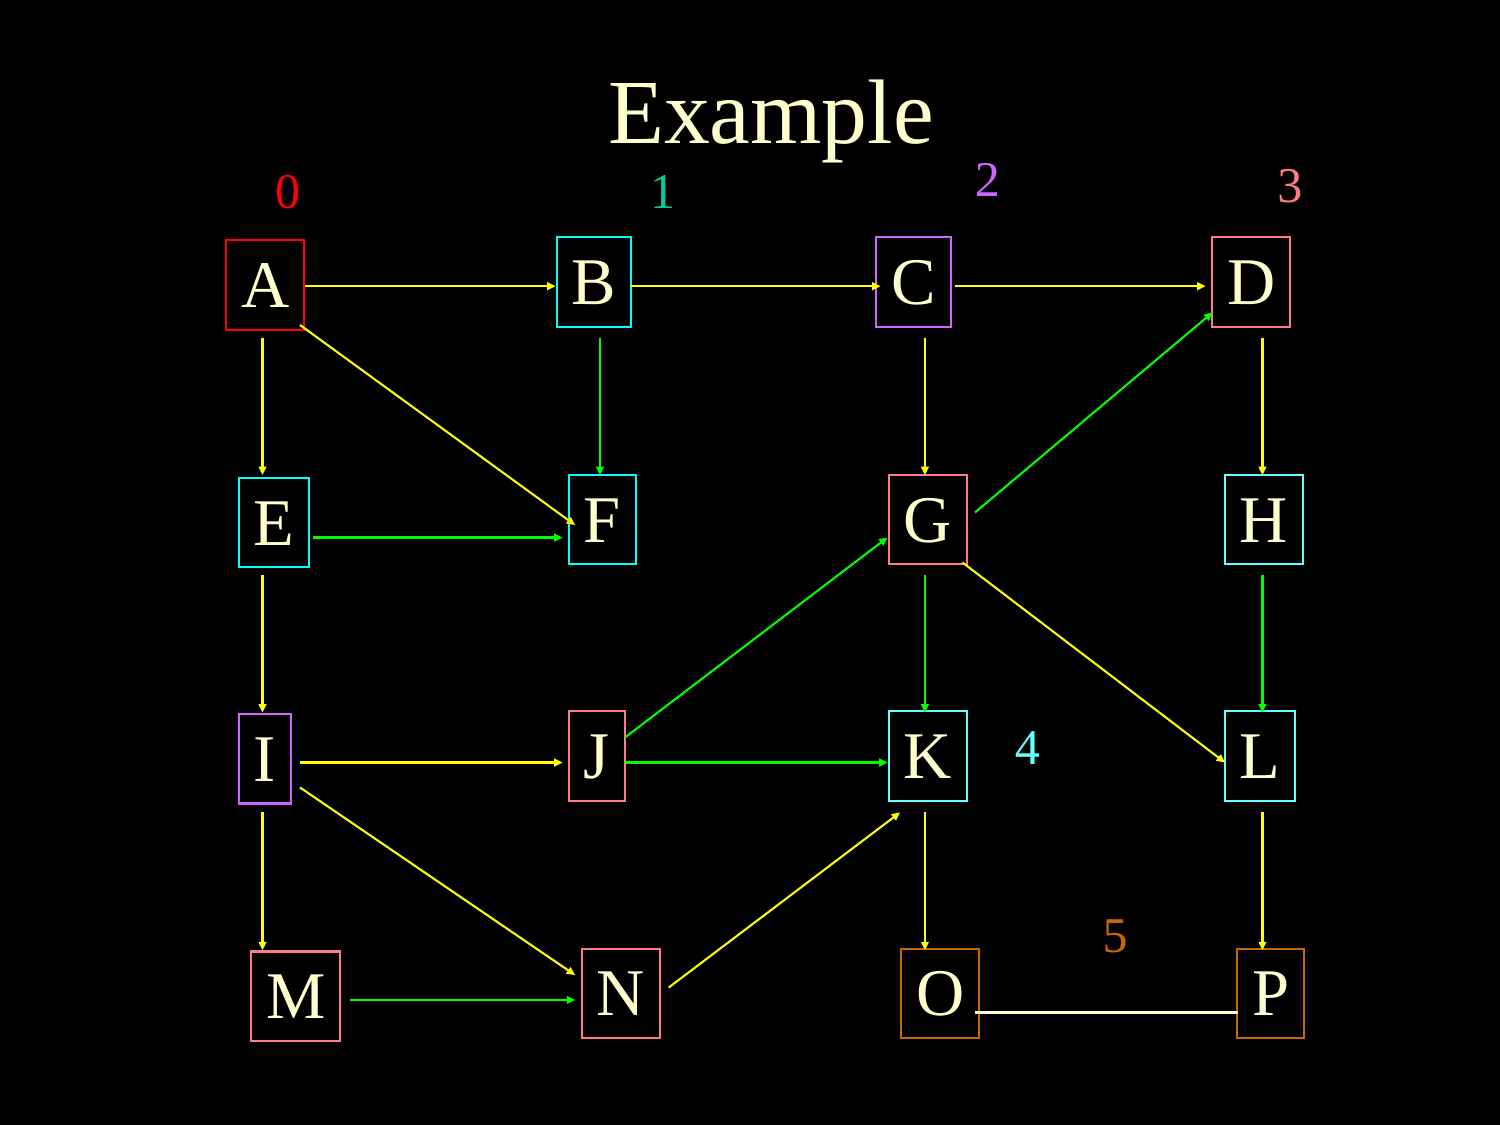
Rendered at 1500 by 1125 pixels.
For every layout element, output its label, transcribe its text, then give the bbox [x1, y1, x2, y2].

text_box 4 [1000, 712, 1055, 784]
text_box 5 [1087, 899, 1143, 971]
text_box D [1212, 237, 1291, 327]
text_box C [876, 237, 951, 327]
text_box B [556, 237, 632, 327]
text_box P [1237, 948, 1305, 1039]
text_box K [888, 711, 967, 801]
text_box 2 [960, 144, 1015, 215]
text_box H [1224, 474, 1303, 565]
text_box J [569, 711, 625, 801]
text_box I [238, 713, 291, 804]
text_box 1 [635, 156, 690, 228]
text_box E [238, 477, 310, 568]
text_box G [888, 474, 967, 565]
text_box 0 [260, 156, 315, 228]
text_box L [1224, 711, 1296, 801]
text_box A [226, 240, 305, 330]
text_box F [569, 474, 636, 565]
text_box O [901, 948, 980, 1039]
text_box M [251, 951, 341, 1042]
title Example [42, 37, 1500, 188]
text_box N [581, 948, 660, 1039]
text_box 3 [1262, 149, 1318, 221]
